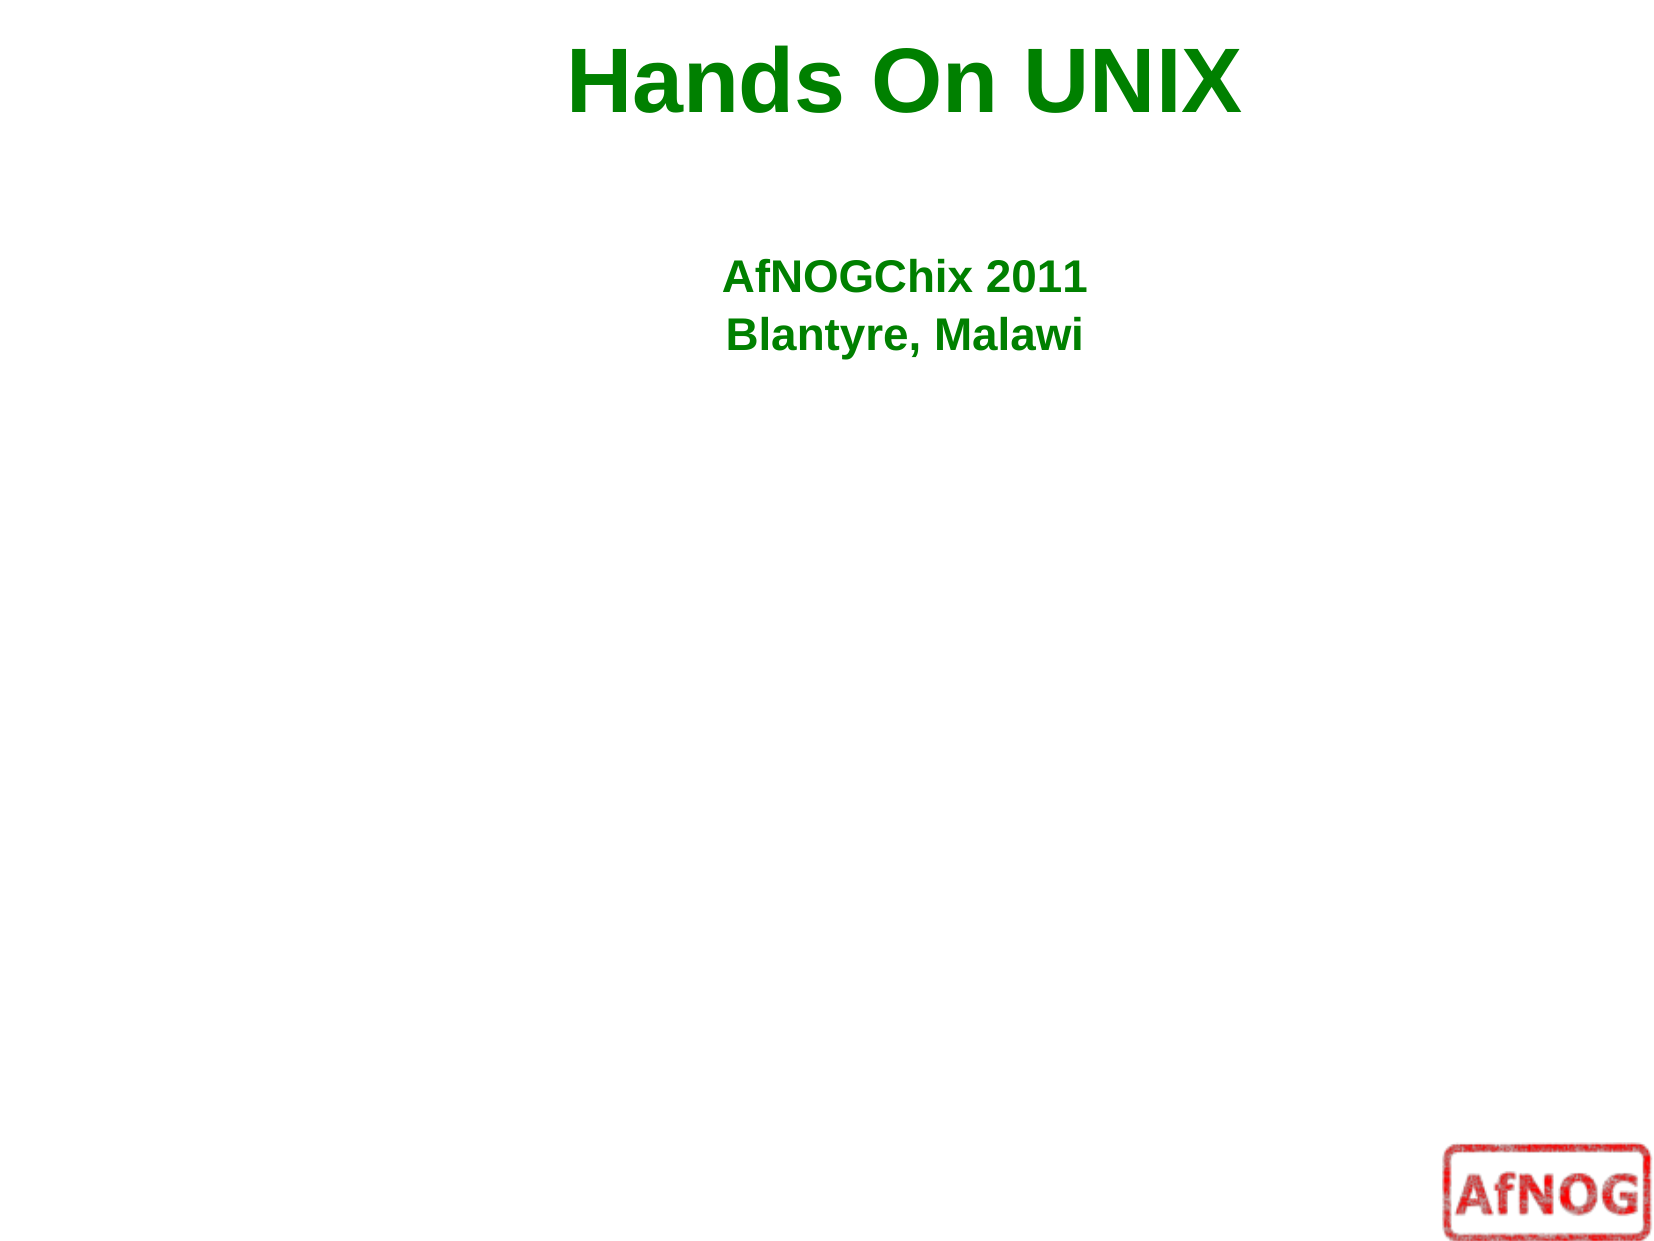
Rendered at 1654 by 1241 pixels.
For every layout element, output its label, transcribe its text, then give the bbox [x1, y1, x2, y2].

title Hands On UNIX AfNOGChix 2011 Blantyre, Malawi [416, 13, 1393, 1101]
picture [1441, 1141, 1654, 1241]
